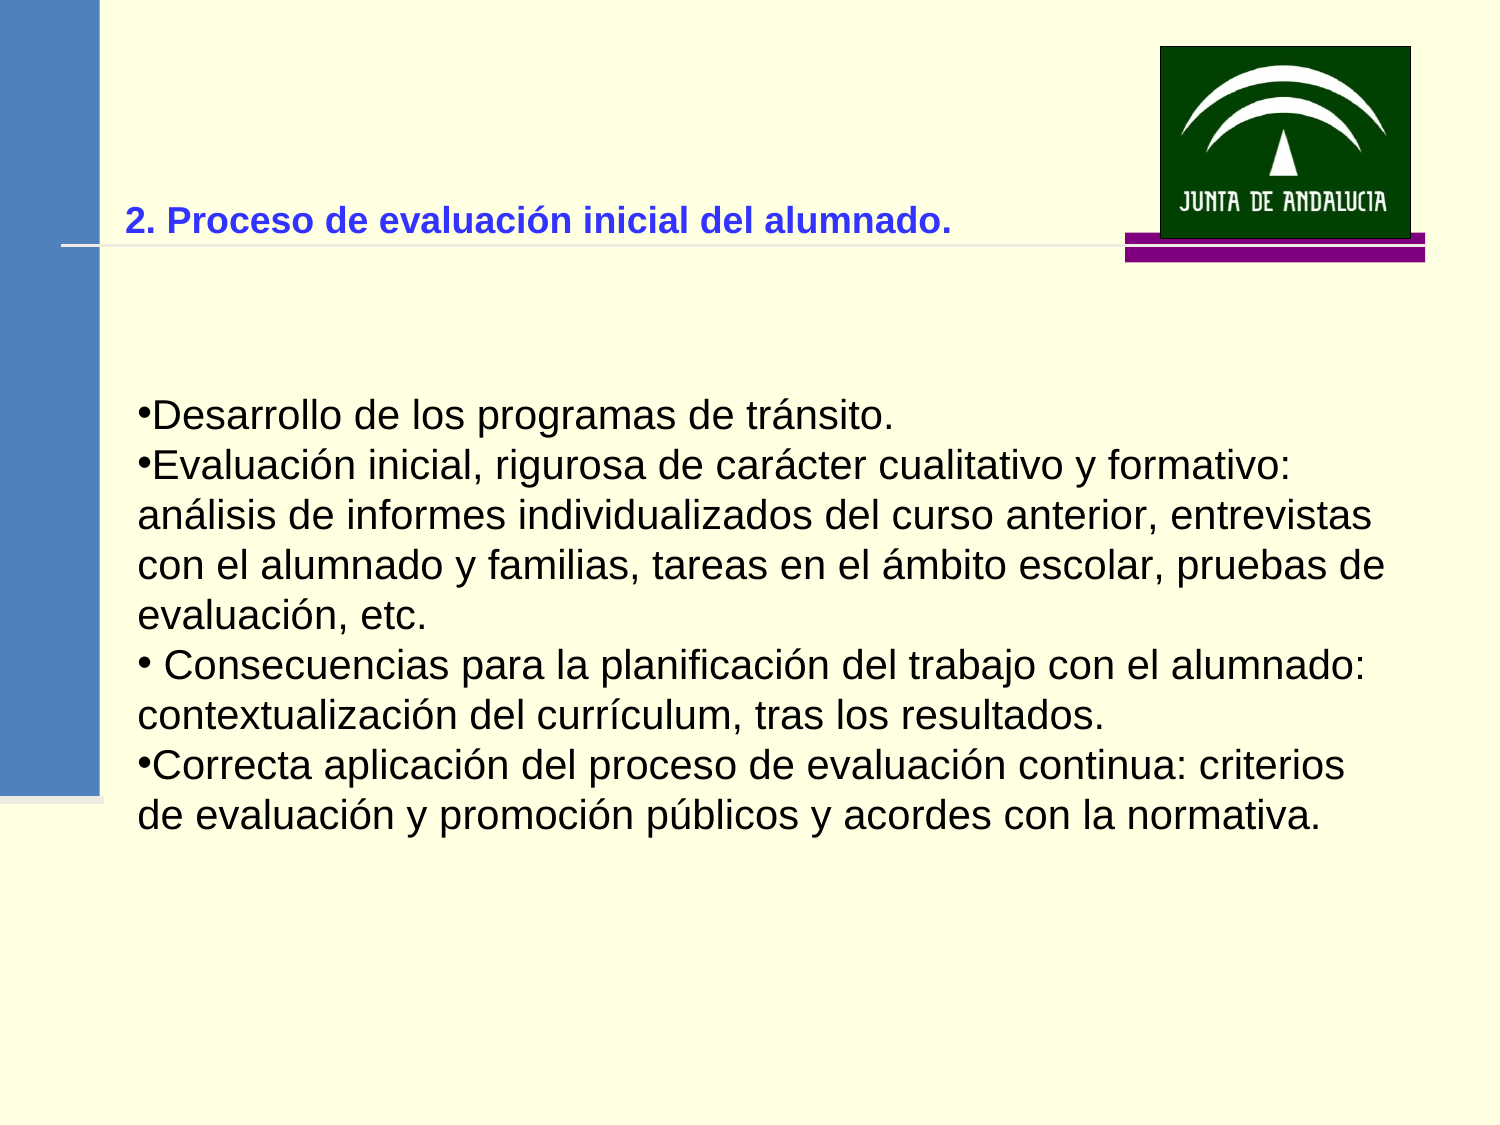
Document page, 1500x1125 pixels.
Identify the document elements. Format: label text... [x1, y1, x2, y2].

picture [1160, 46, 1410, 239]
text_box Desarrollo de los programas de tránsito. Evaluación inicial, rigurosa de carácter cualitativo y formativo: análisis de informes individualizados del curso anterior, entrevistas con el alumnado y familias, tareas en el ámbito escolar, pruebas de evaluación, etc. Consecuencias para la planificación del trabajo con el alumnado: contextualización del currículum, tras los resultados. Correcta aplicación del proceso de evaluación continua: criterios de evaluación y promoción públicos y acordes con la normativa. [137, 387, 1400, 999]
text_box 2. Proceso de evaluación inicial del alumnado. [124, 124, 1426, 313]
